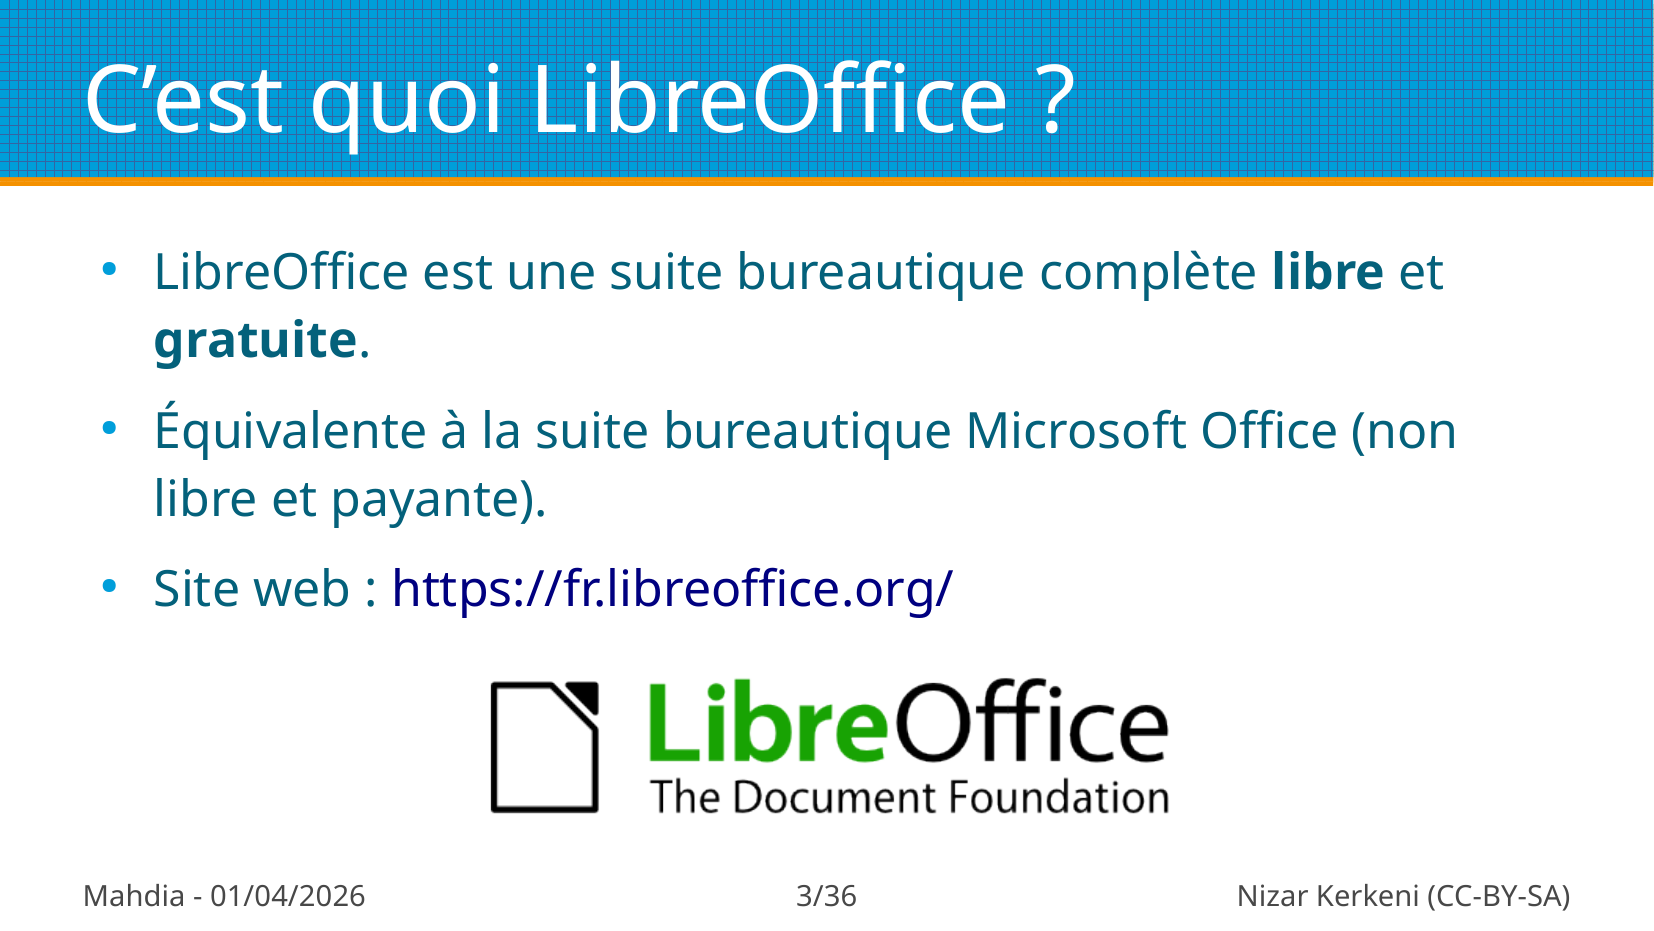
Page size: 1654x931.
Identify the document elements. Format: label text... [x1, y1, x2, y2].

picture [436, 620, 1221, 872]
title C’est quoi LibreOffice ? [82, 14, 1571, 178]
list LibreOffice est une suite bureautique complète libre et gratuite. Équivalente à la suite bureautique Microsoft Office (non libre et payante). Site web : https://fr.libreoffice.org/ [82, 236, 1571, 813]
